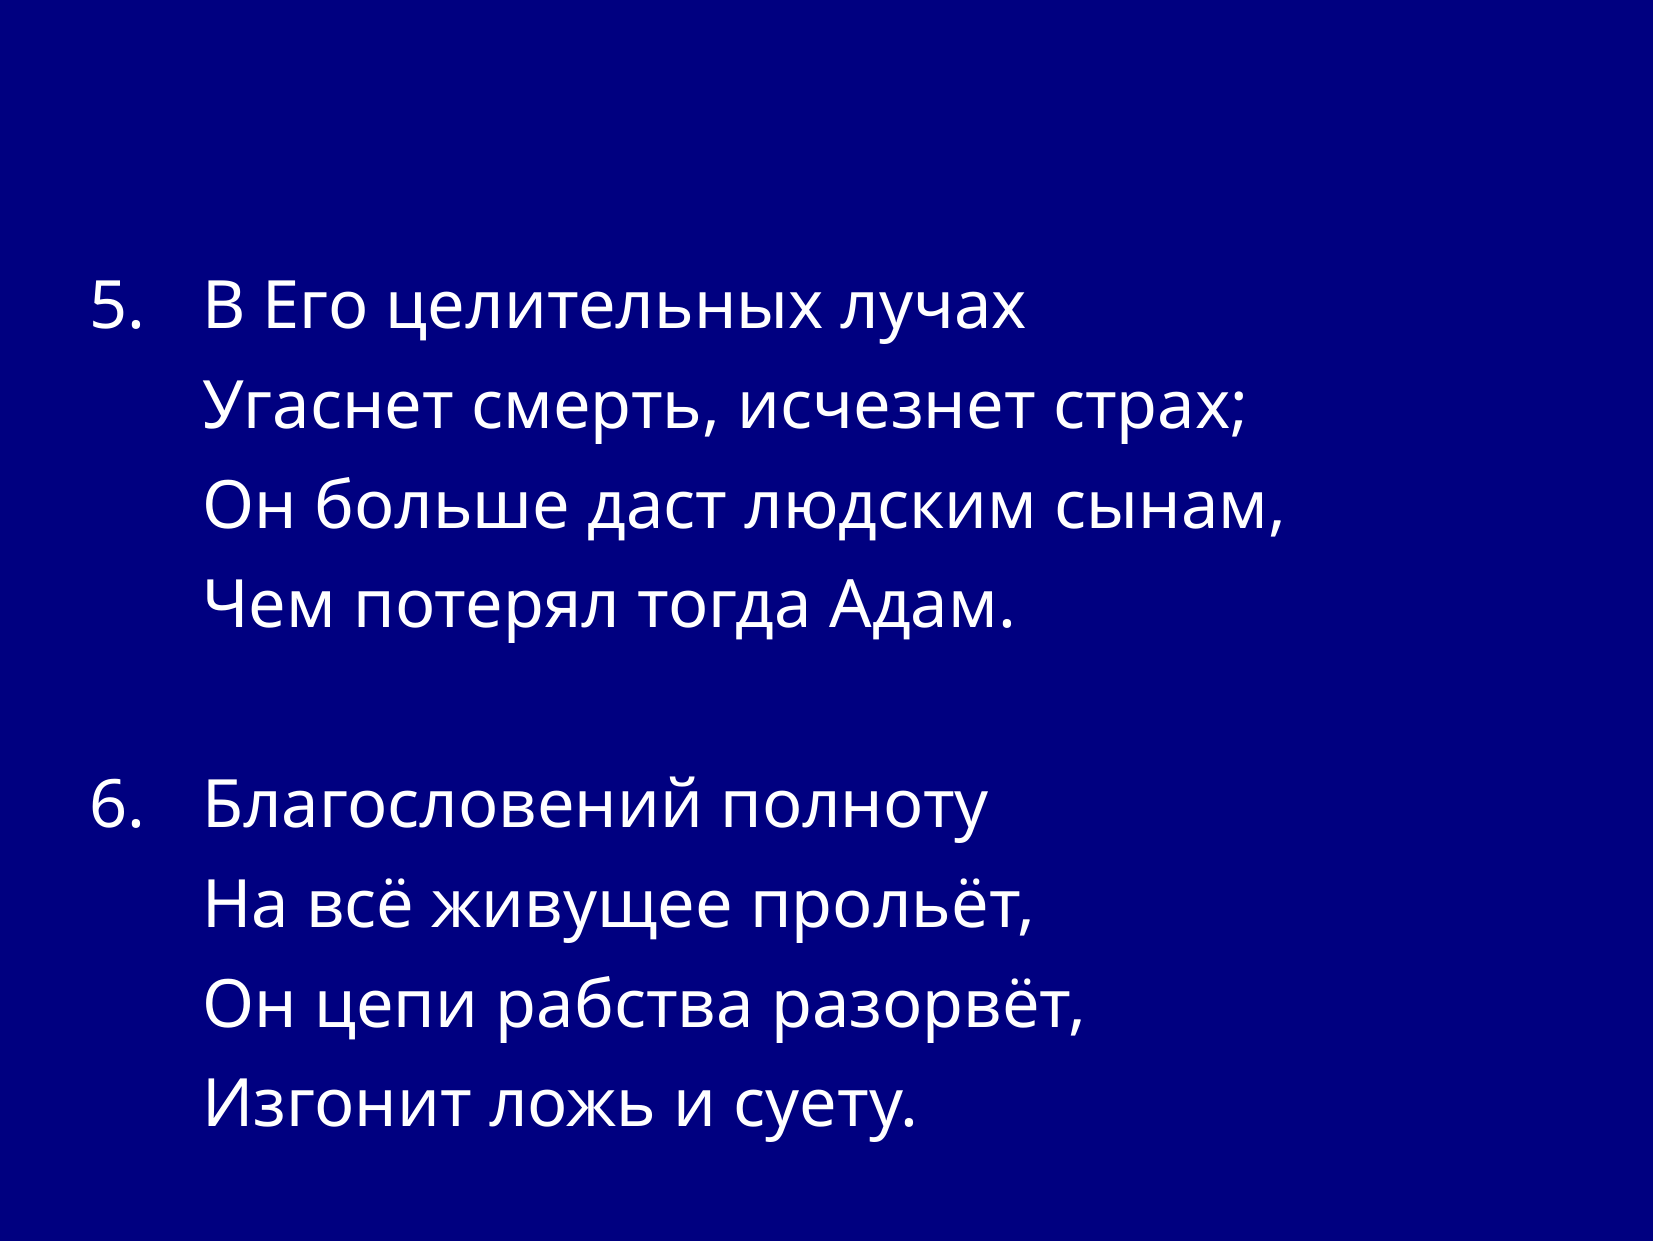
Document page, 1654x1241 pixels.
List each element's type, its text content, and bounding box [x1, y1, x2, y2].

text_box 5. В Его целительных лучах Угаснет смерть, исчезнет страх; Он больше даст людским сынам, Чем потерял тогда Адам. 6. Благословений полноту На всё живущее прольёт, Он цепи рабства разорвёт, Изгонит ложь и суету. [75, 150, 1576, 1163]
